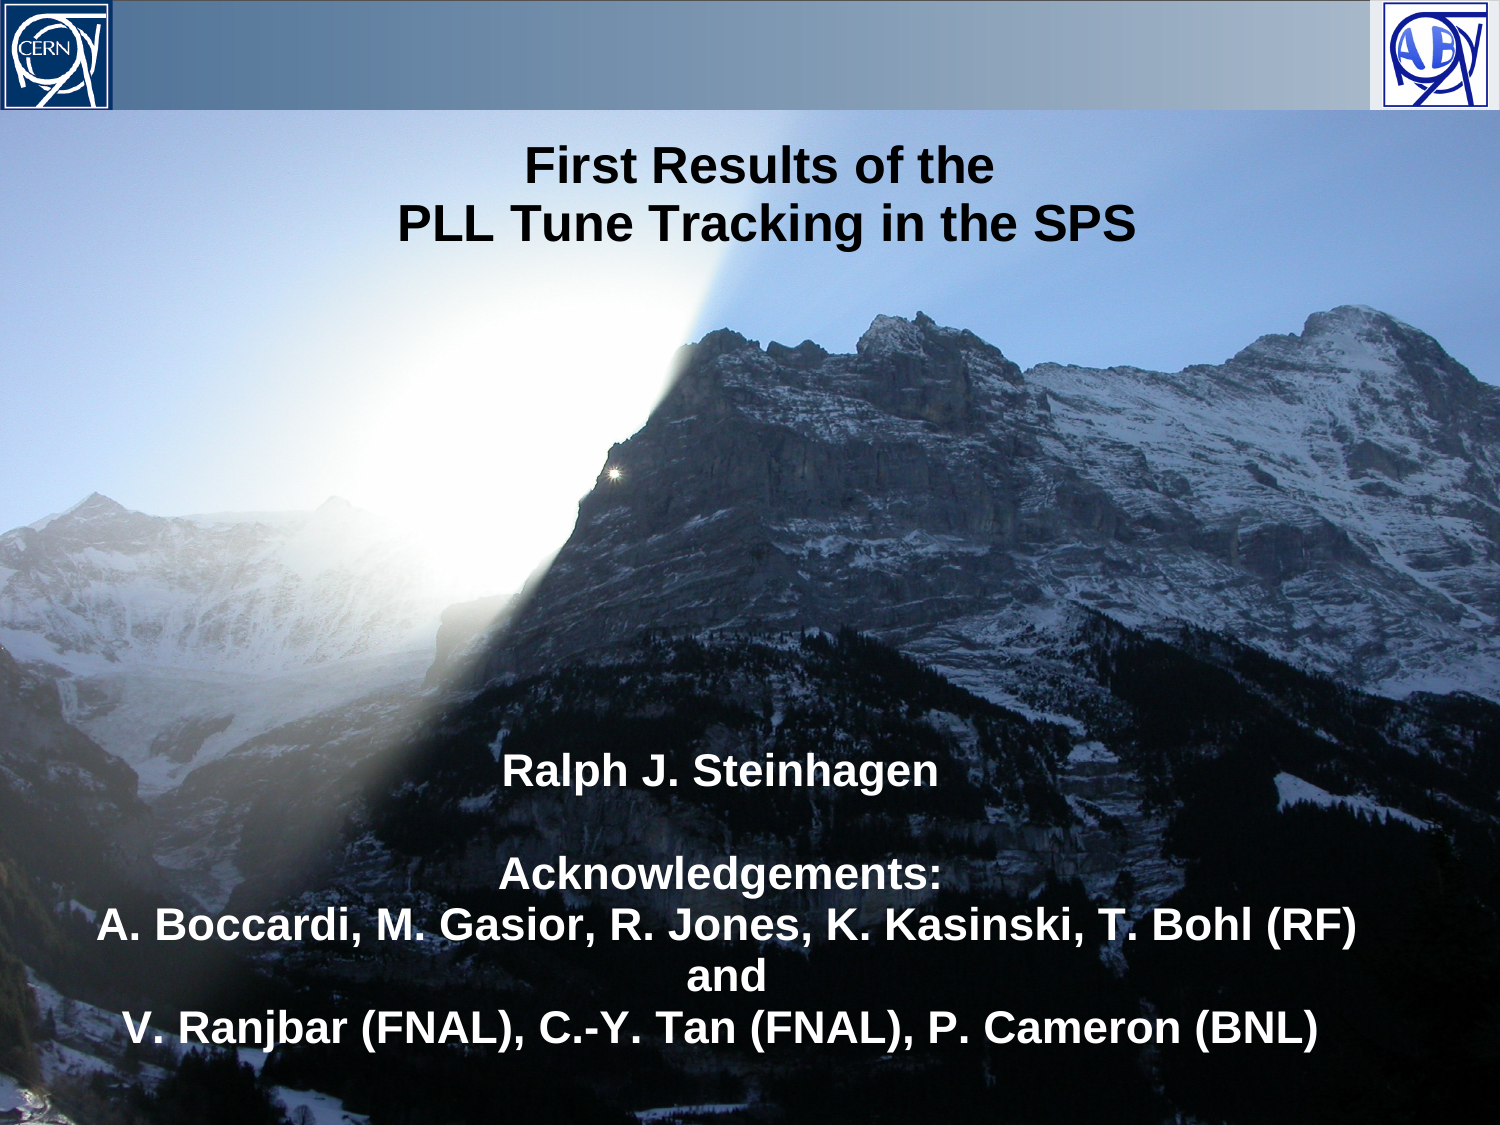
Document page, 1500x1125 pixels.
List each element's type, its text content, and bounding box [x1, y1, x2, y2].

picture [1382, 1, 1489, 108]
text_box First Results of the PLL Tune Tracking in the SPS [147, 129, 1388, 260]
picture [0, 0, 1500, 1125]
title Ralph J. Steinhagen Acknowledgements: A. Boccardi, M. Gasior, R. Jones, K. Kasinski, T. Bohl (RF) and V. Ranjbar (FNAL), C.-Y. Tan (FNAL), P. Cameron (BNL) [52, 738, 1403, 1063]
